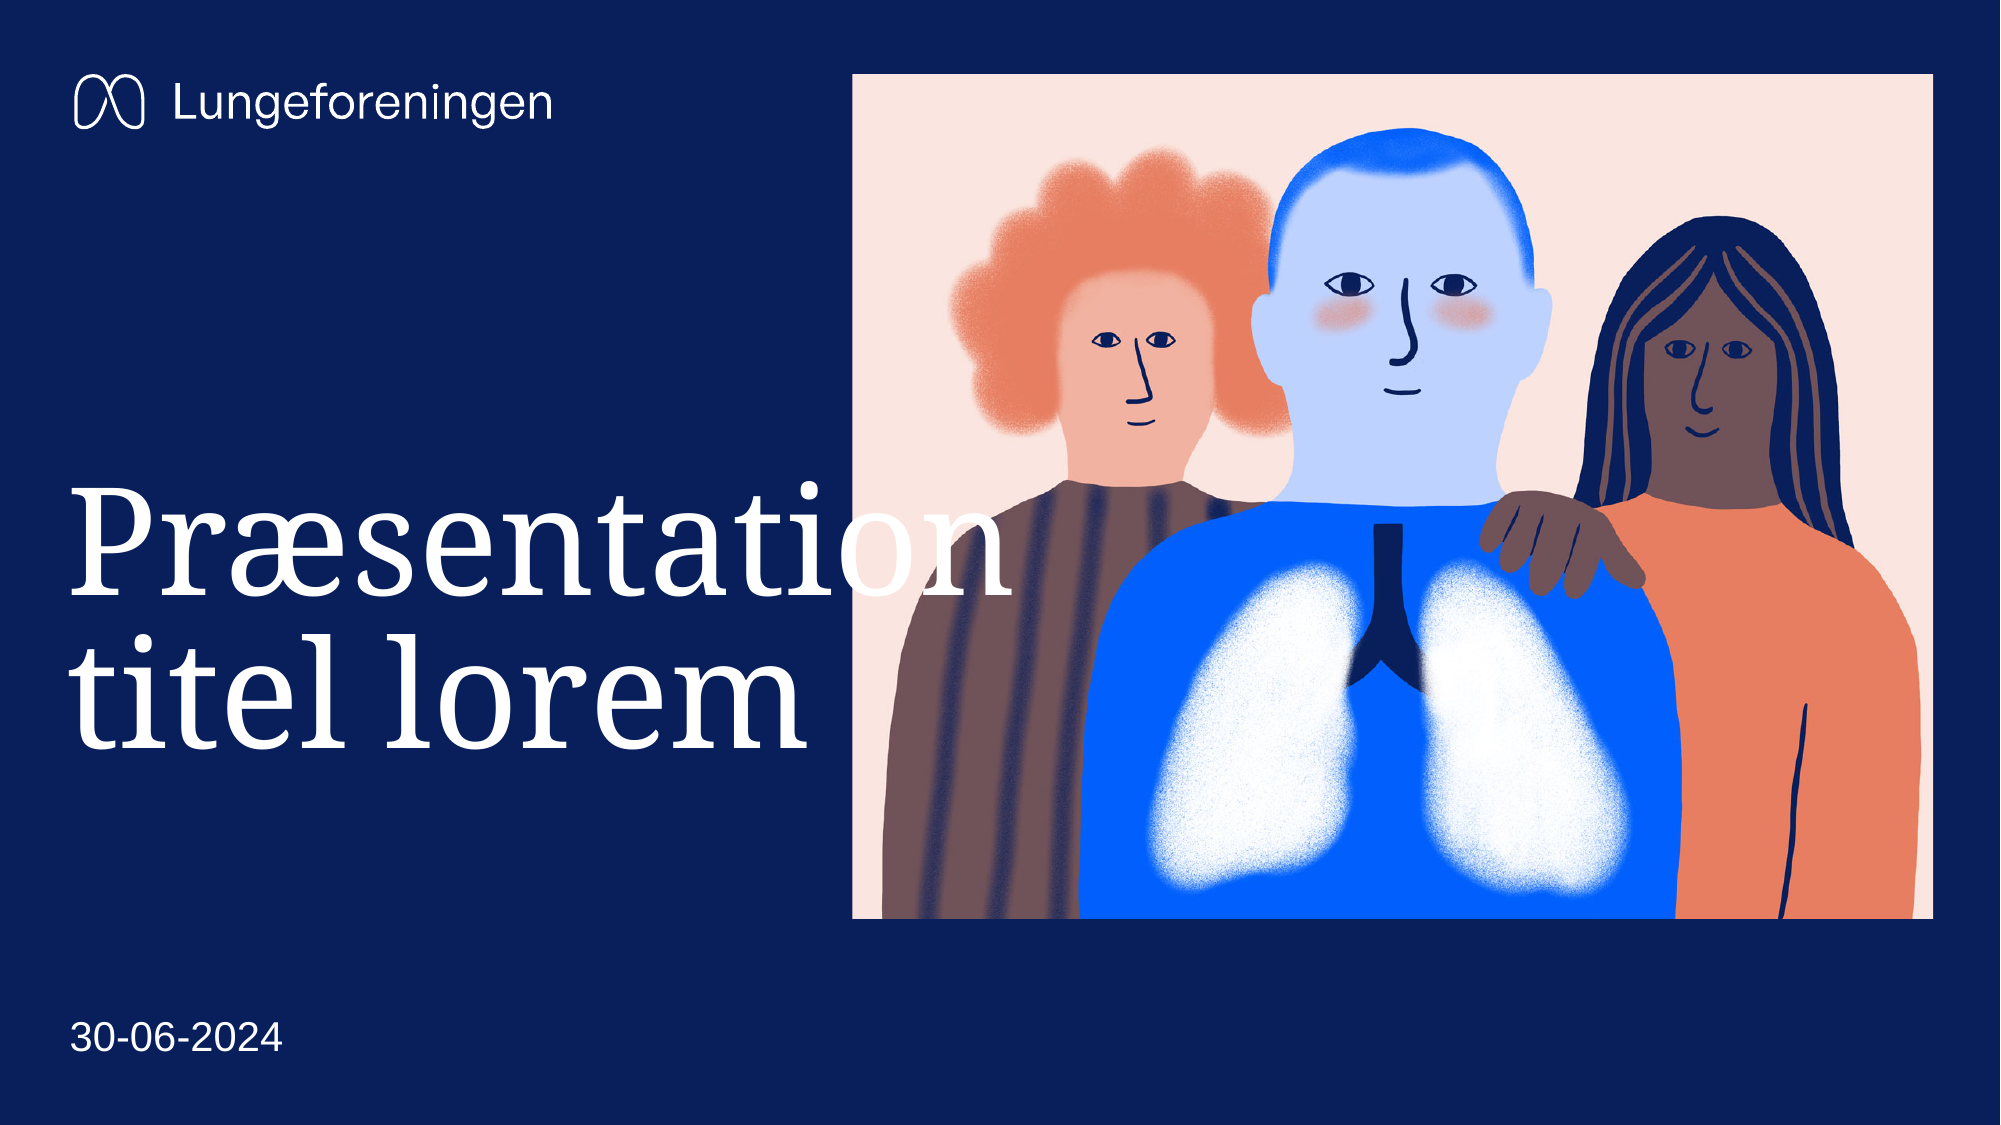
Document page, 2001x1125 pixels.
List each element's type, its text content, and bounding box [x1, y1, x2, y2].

picture [852, 74, 1934, 919]
title Præsentation titel lorem [51, 333, 1193, 919]
text_box 30-06-2024 [54, 981, 505, 1088]
